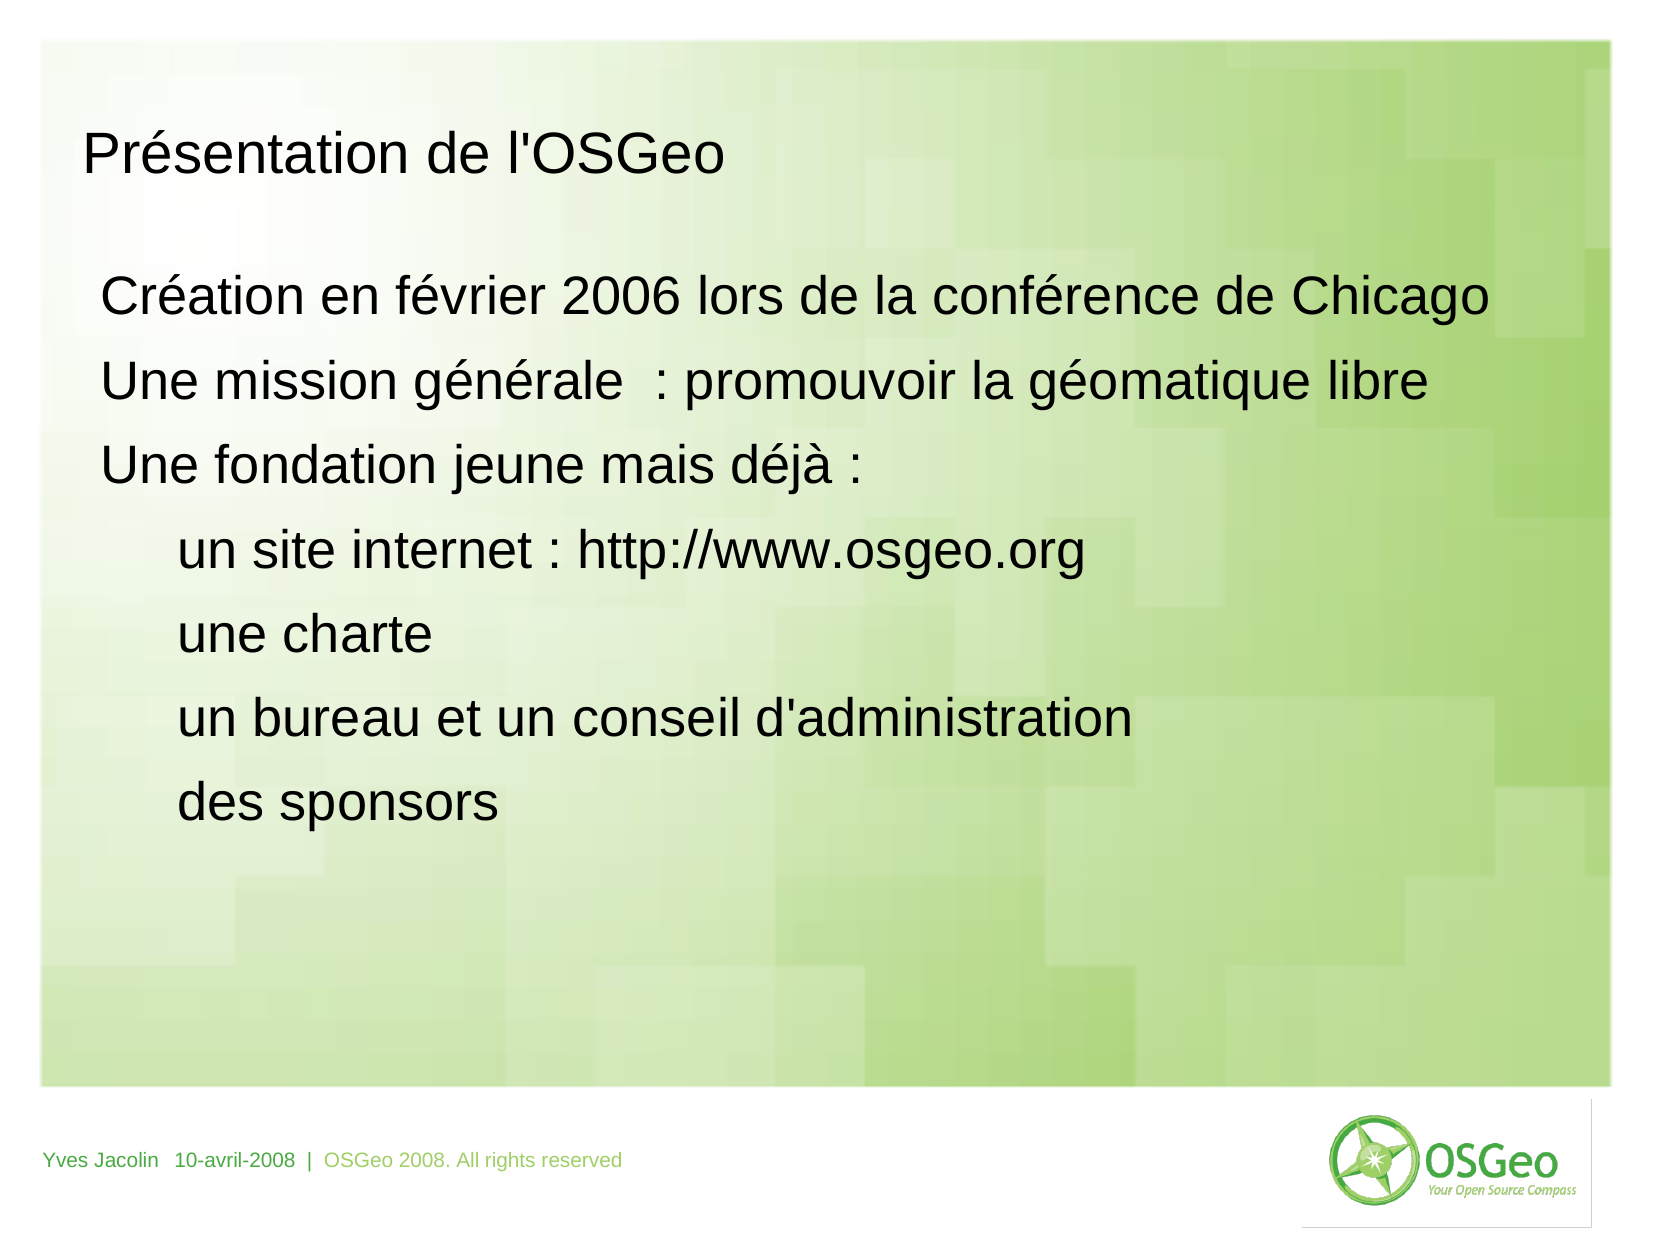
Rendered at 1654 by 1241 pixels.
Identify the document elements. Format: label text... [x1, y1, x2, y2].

list Création en février 2006 lors de la conférence de Chicago Une mission générale : promouvoir la géomatique libre Une fondation jeune mais déjà : un site internet : http://www.osgeo.org une charte un bureau et un conseil d'administration des sponsors [82, 265, 1571, 1109]
title Présentation de l'OSGeo [82, 49, 1571, 257]
picture [0, 1, 1654, 1239]
